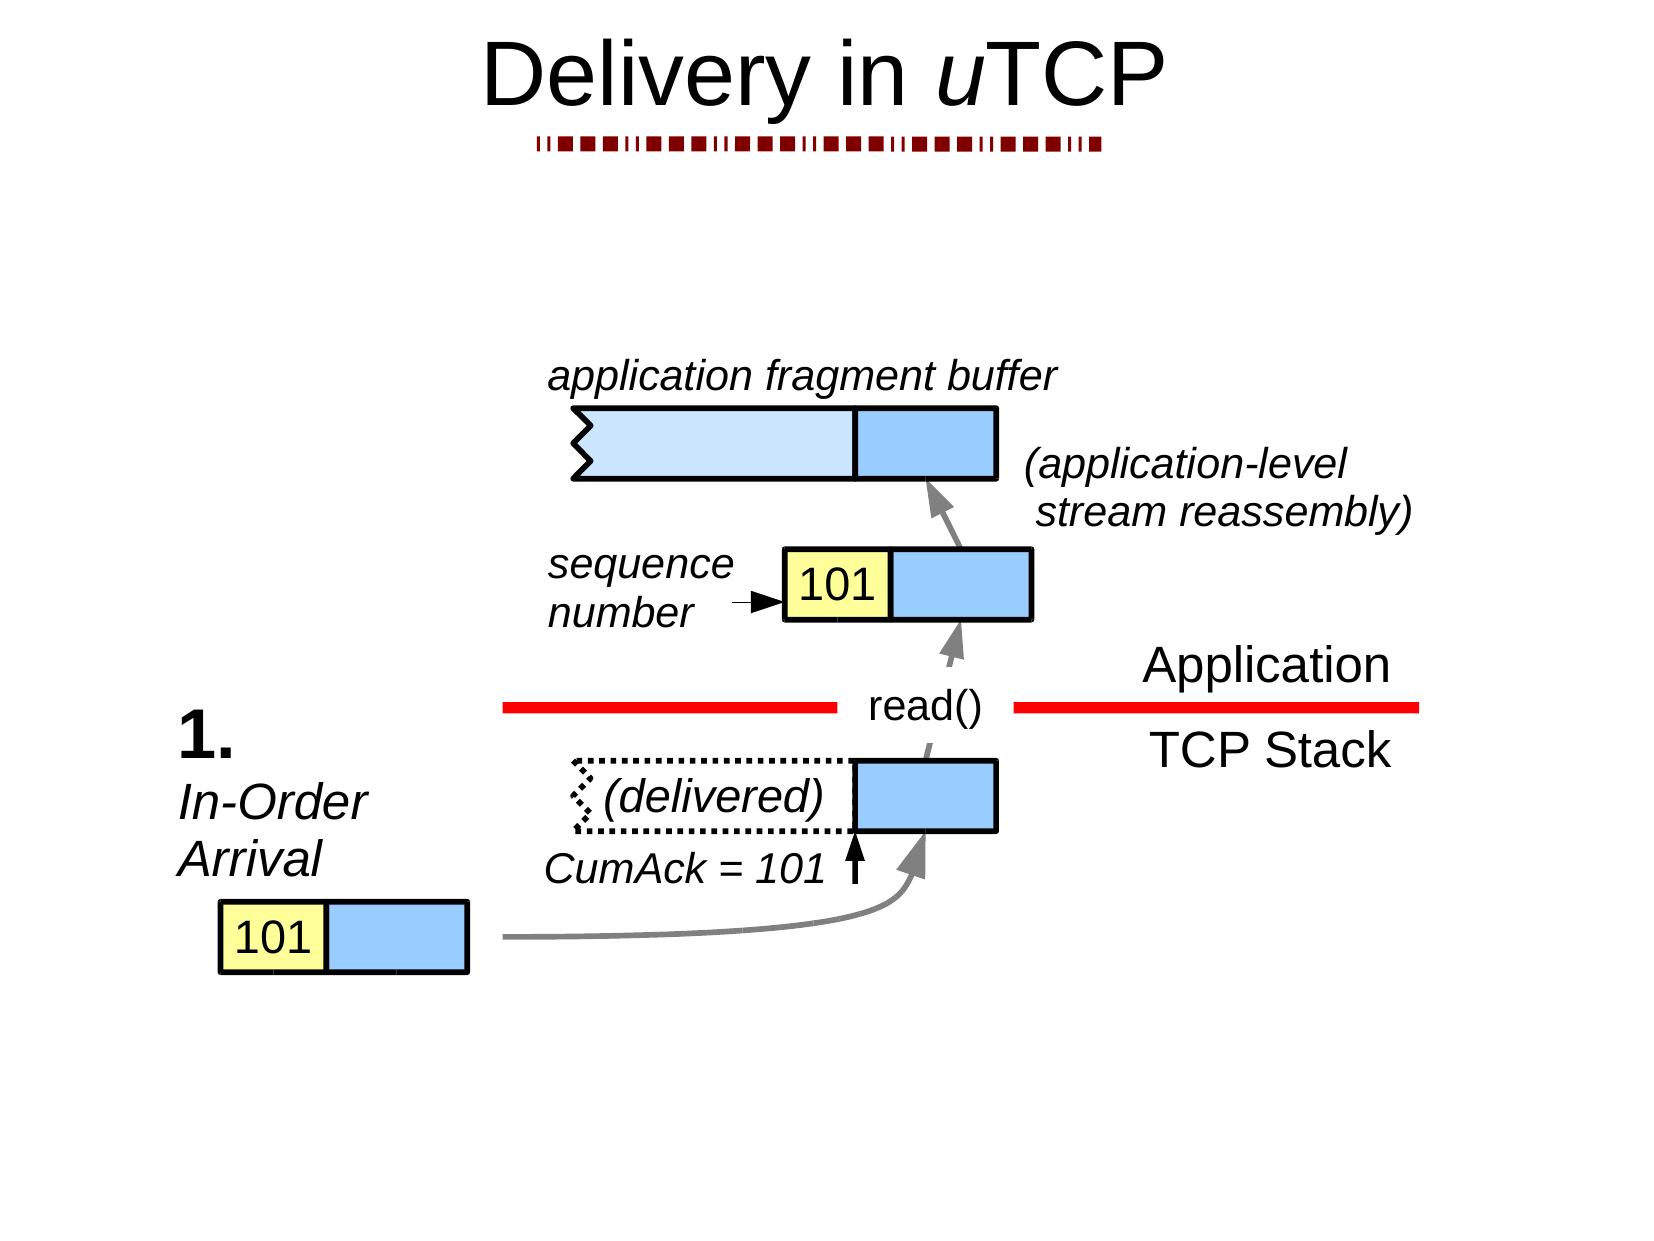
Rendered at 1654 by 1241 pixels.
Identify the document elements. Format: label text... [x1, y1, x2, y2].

picture [150, 337, 1455, 976]
title Delivery in uTCP [75, 0, 1576, 147]
